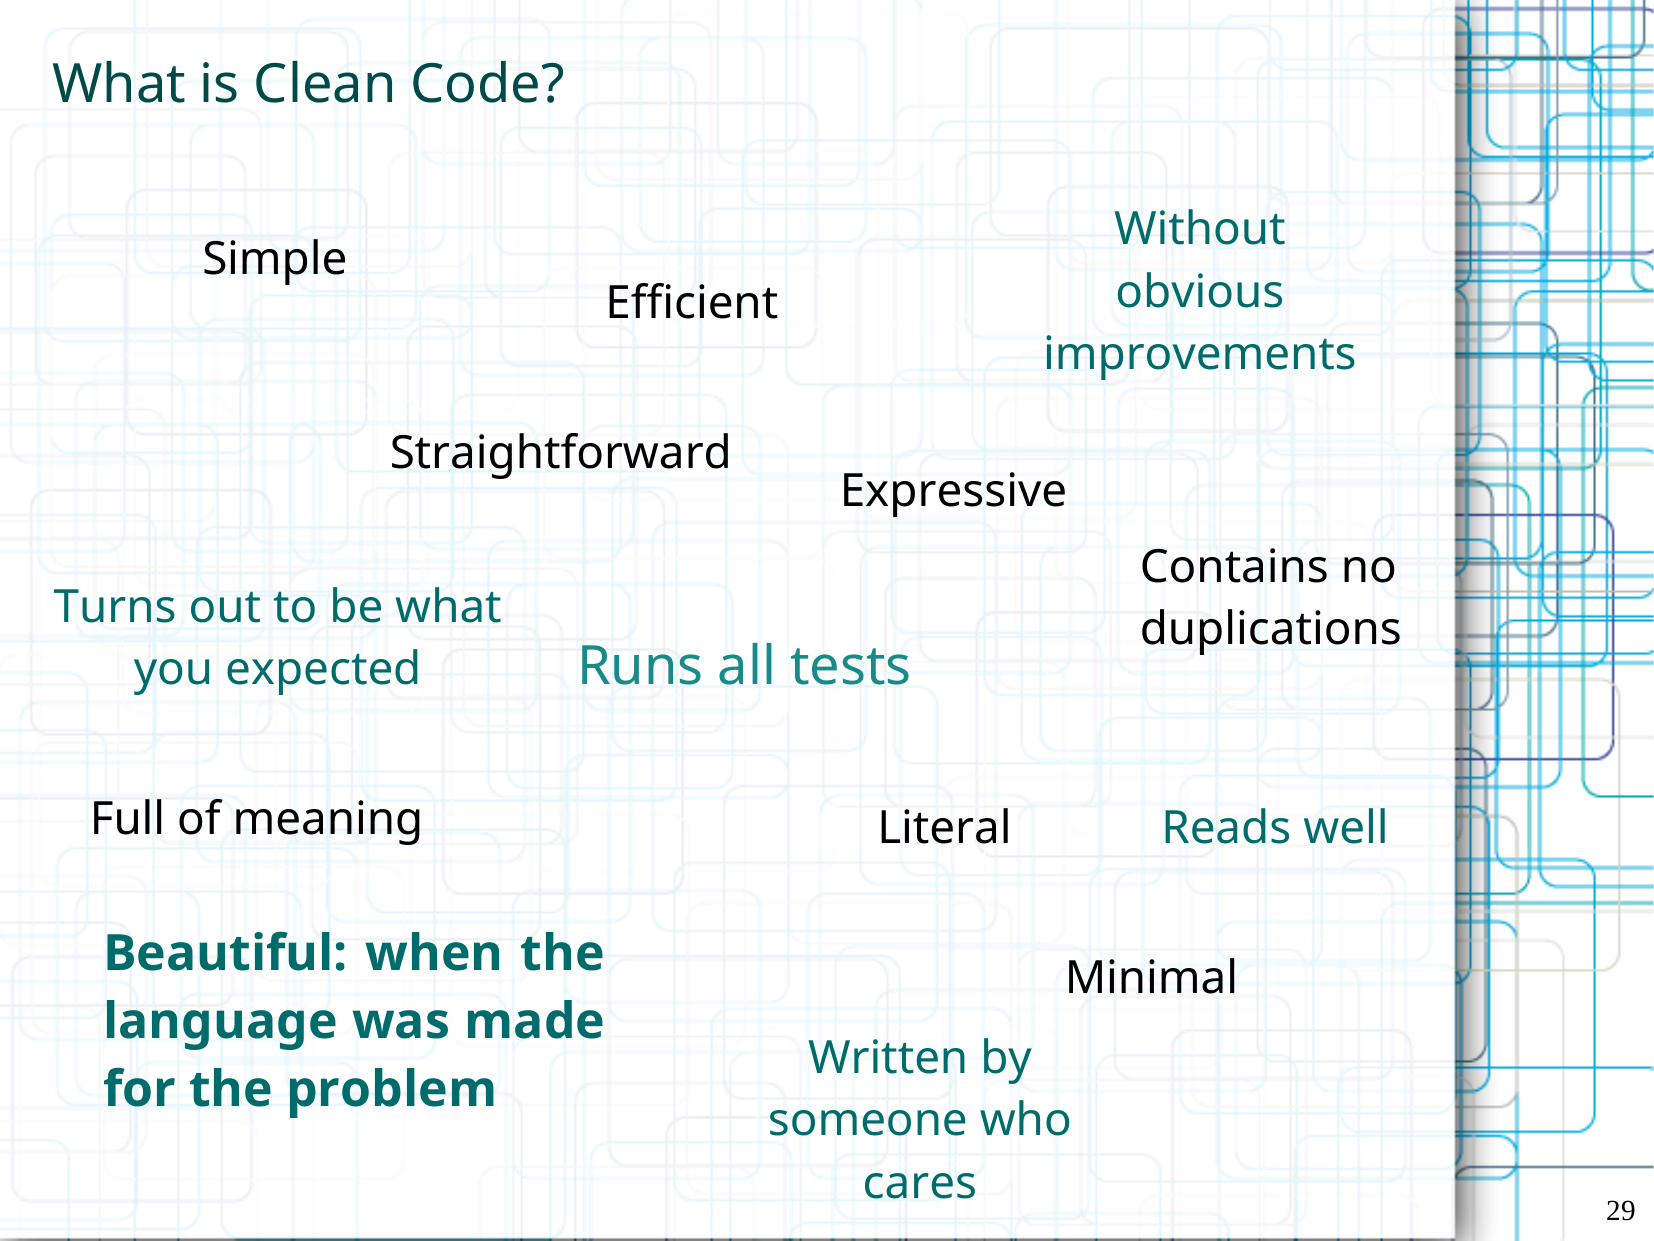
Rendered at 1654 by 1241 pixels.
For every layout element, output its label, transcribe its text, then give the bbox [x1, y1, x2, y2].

text_box What is Clean Code? [37, 37, 676, 113]
text_box Full of meaning [75, 777, 451, 859]
text_box Runs all tests [562, 619, 1051, 719]
text_box Written by someone who cares [713, 1016, 1127, 1232]
text_box Literal [862, 787, 1125, 869]
text_box Reads well [1125, 787, 1426, 901]
text_box Efficient [590, 262, 826, 409]
text_box Without obvious improvements [1012, 188, 1388, 401]
text_box Contains no duplications [1125, 525, 1447, 643]
picture [0, 0, 1654, 1241]
text_box Expressive [825, 450, 1088, 531]
text_box Minimal [1050, 937, 1313, 1019]
text_box Simple [187, 217, 376, 284]
text_box Straightforward [375, 412, 751, 494]
text_box Beautiful: when the language was made for the problem [88, 909, 621, 1207]
text_box Turns out to be what you expected [30, 566, 526, 713]
